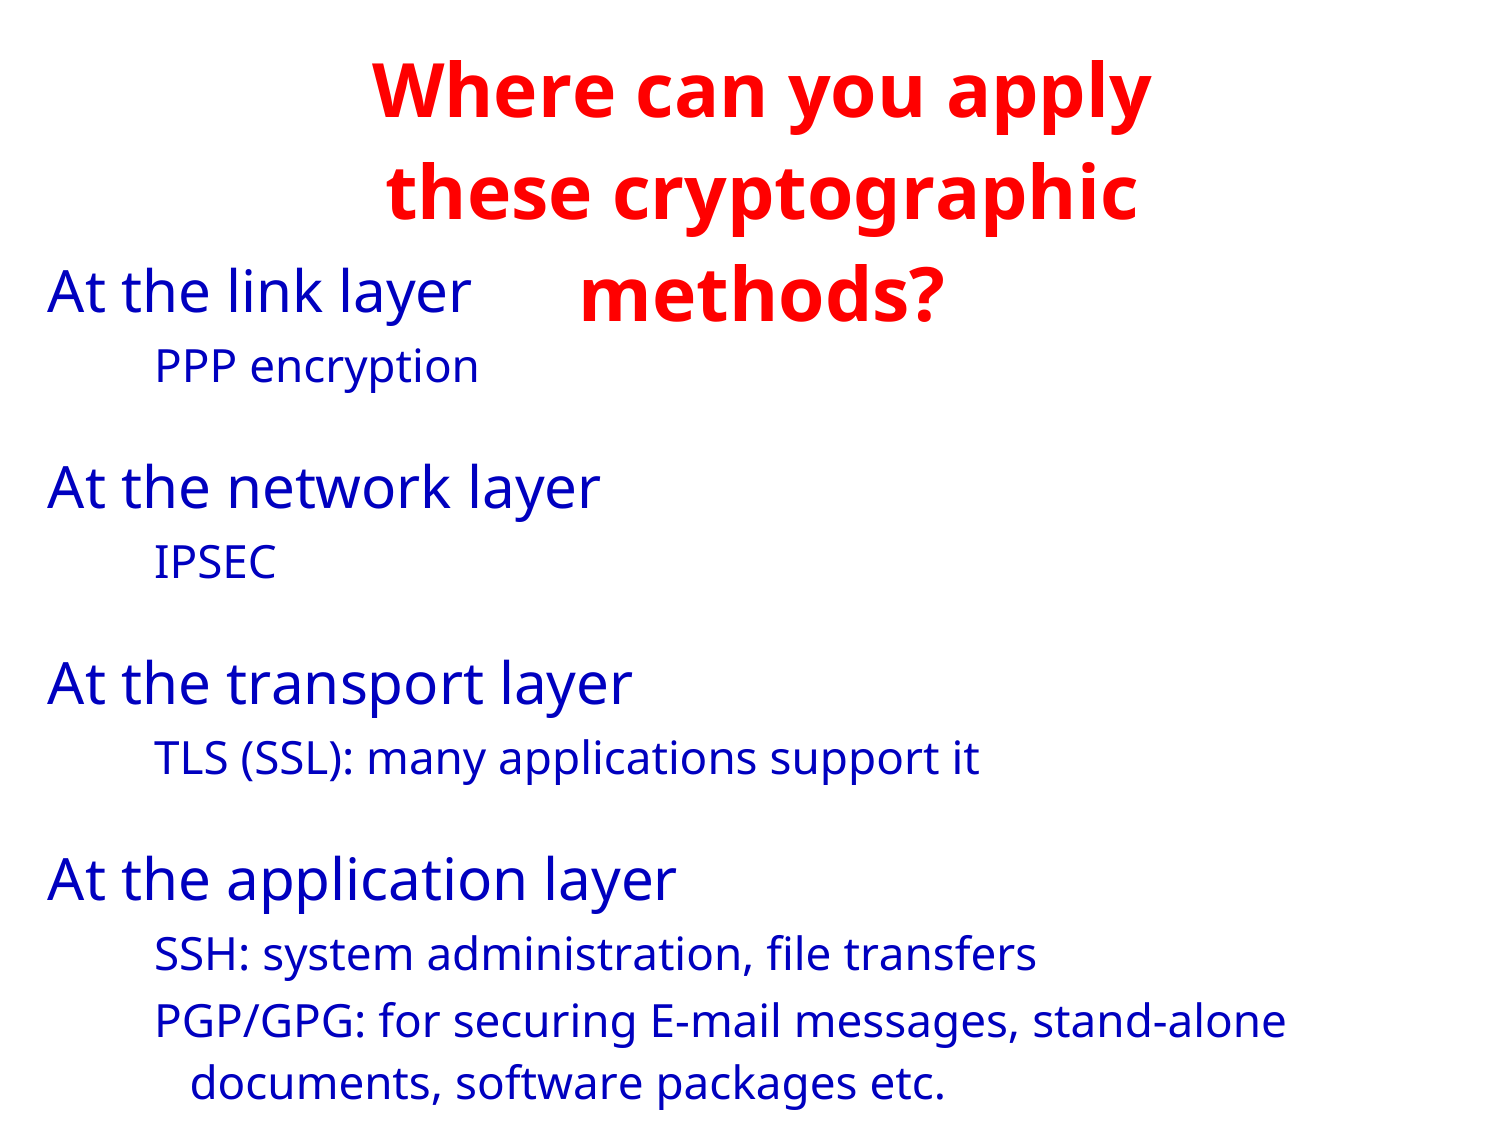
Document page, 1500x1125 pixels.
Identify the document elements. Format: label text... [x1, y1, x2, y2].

list At the link layer PPP encryption At the network layer IPSEC At the transport layer TLS (SSL): many applications support it At the application layer SSH: system administration, file transfers PGP/GPG: for securing E-mail messages, stand-alone documents, software packages etc. Tripwire (and others): system integrity checks [12, 250, 1422, 1095]
title Where can you apply these cryptographic methods? [273, 36, 1252, 222]
